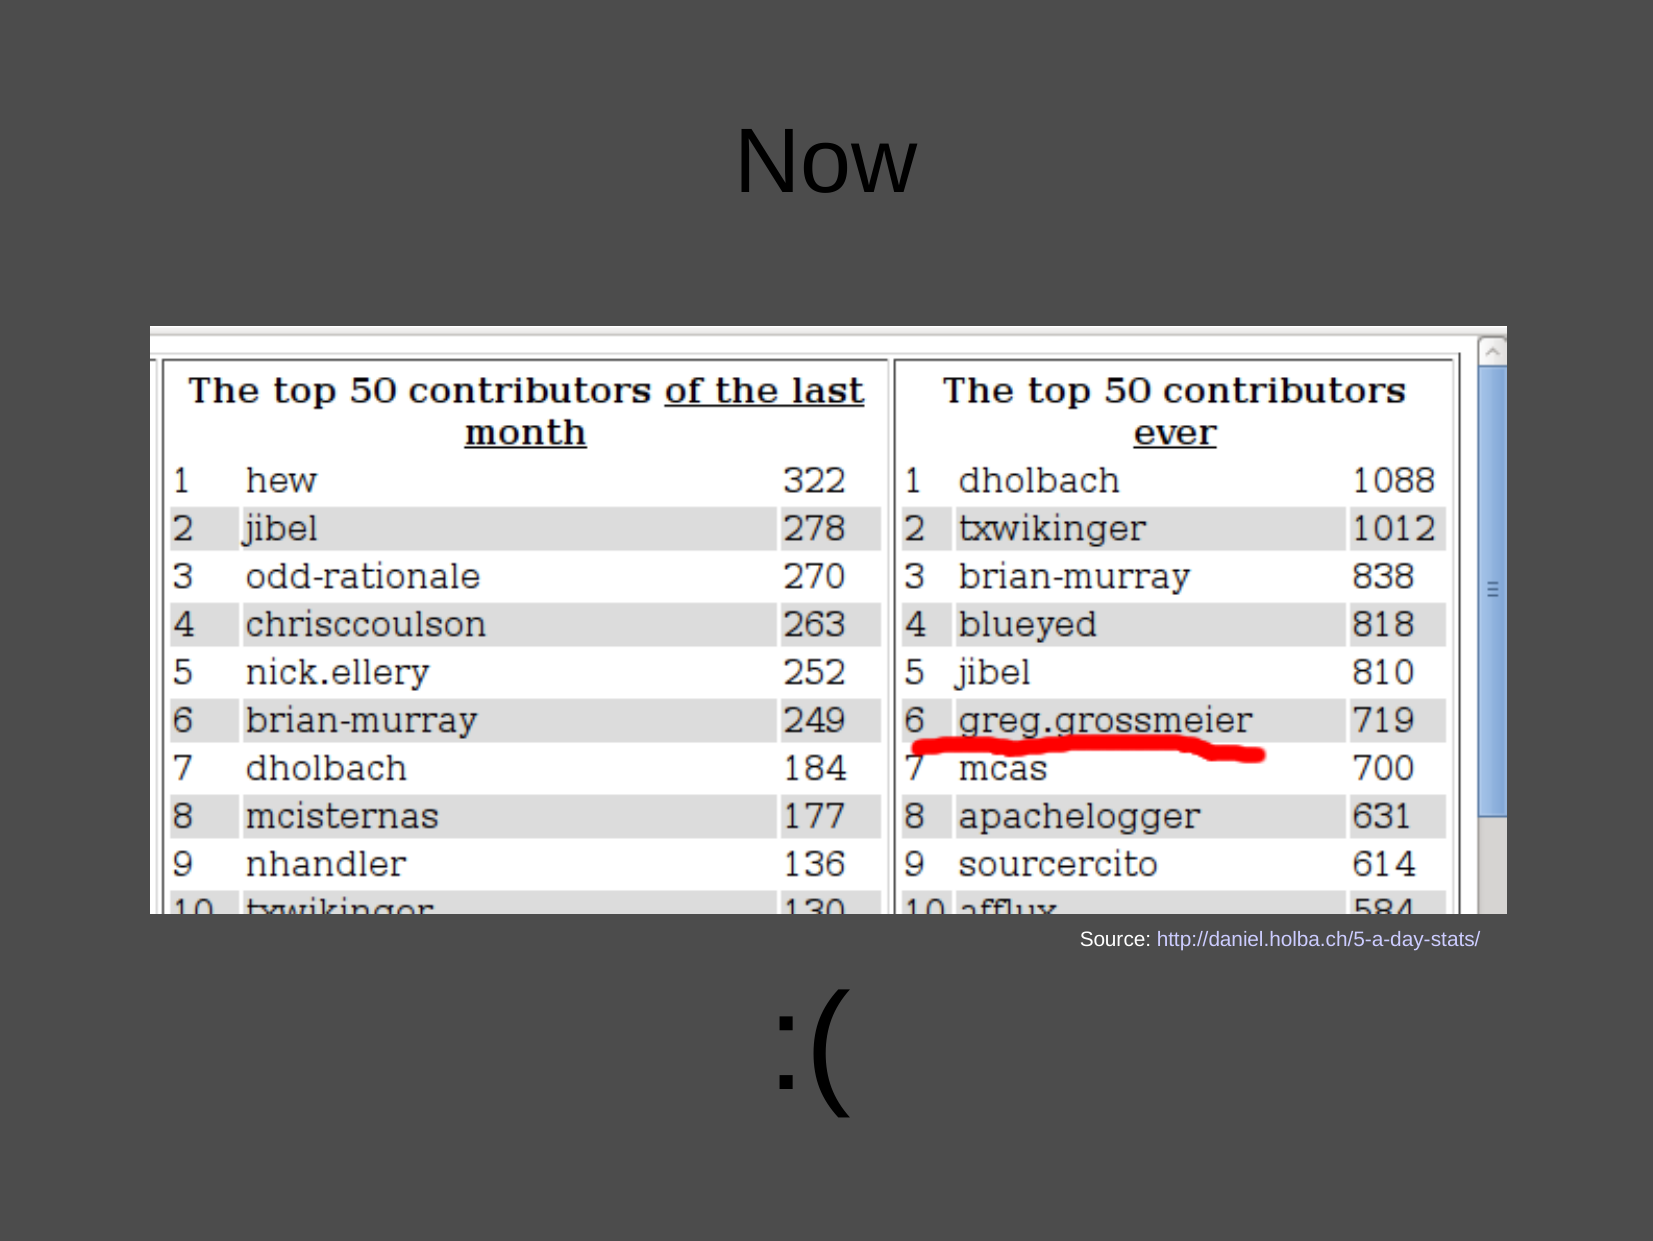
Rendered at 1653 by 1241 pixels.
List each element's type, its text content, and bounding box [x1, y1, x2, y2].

text_box Source: http://daniel.holba.ch/5-a-day-stats/ [1064, 916, 1502, 958]
text_box :( [65, 937, 1554, 1126]
title Now [82, 49, 1571, 257]
picture [150, 326, 1507, 914]
